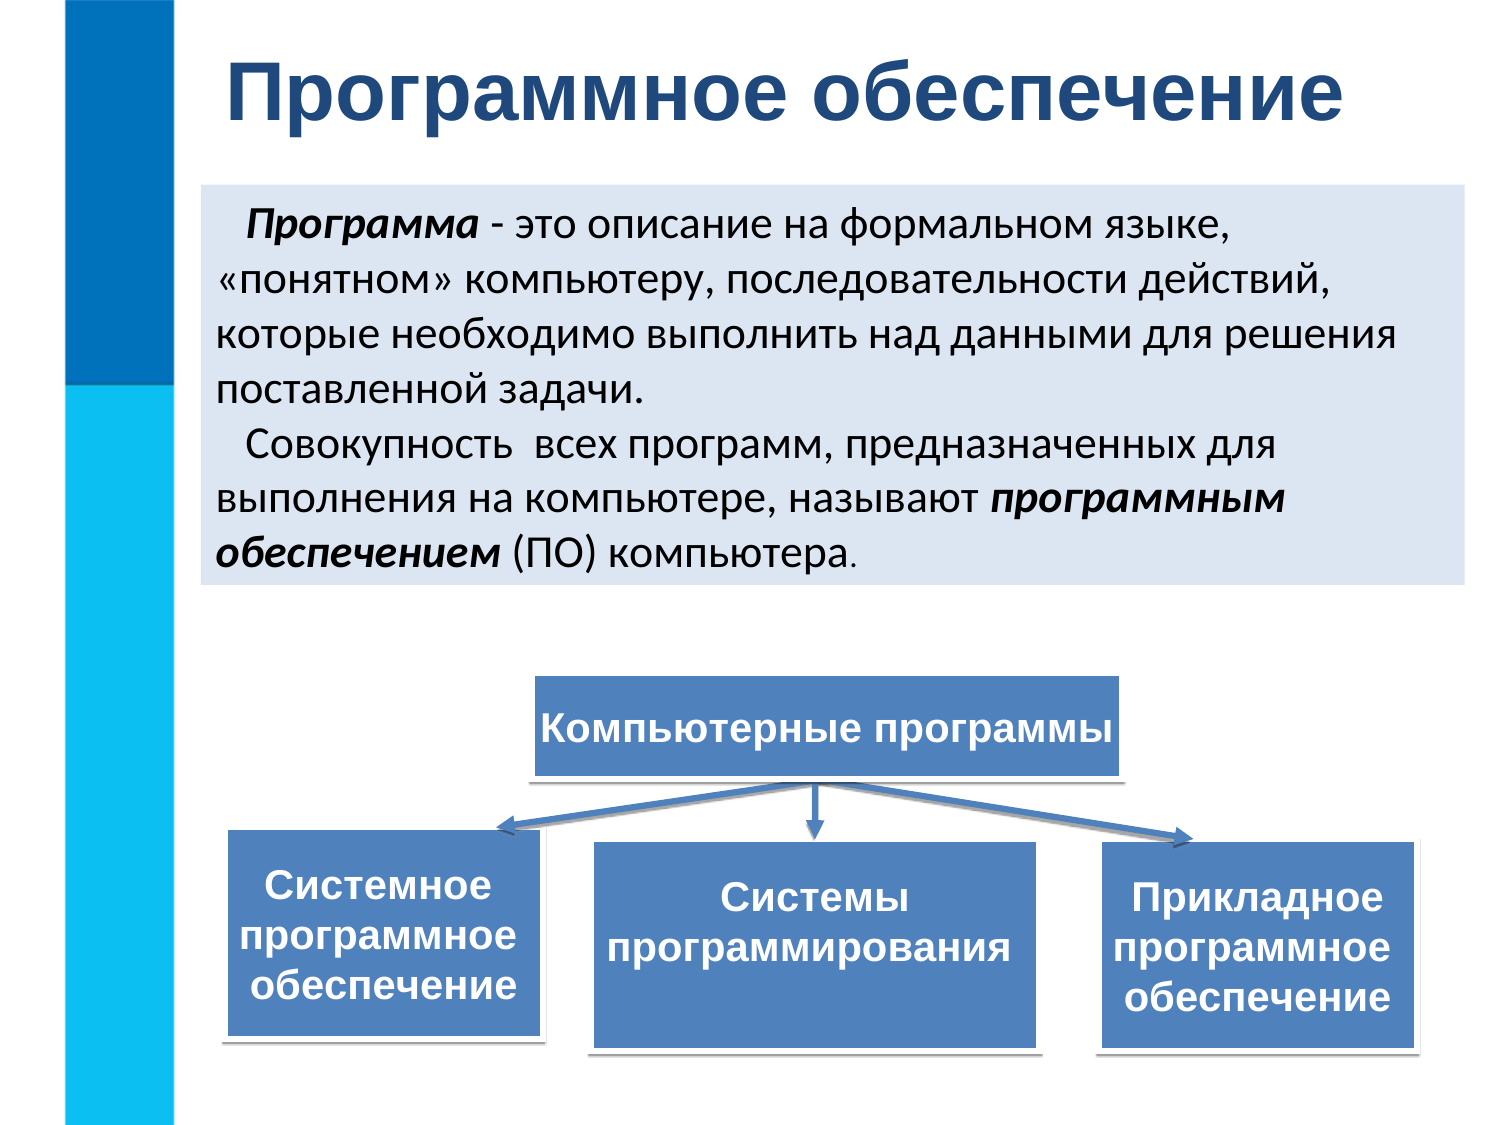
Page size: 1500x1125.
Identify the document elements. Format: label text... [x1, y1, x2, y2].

picture [0, 0, 1500, 1125]
text_box Компьютерные программы [531, 673, 1123, 780]
text_box Программное обеспечение [159, 31, 1412, 161]
text_box Системное программное обеспечение [224, 826, 544, 1040]
text_box Прикладное программное обеспечение [1098, 838, 1418, 1052]
text_box Программа - это описание на формальном языке, «понятном» компьютеру, последовательности действий, которые необходимо выполнить над данными для решения поставленной задачи. Совокупность всех программ, предназначенных для выполнения на компьютере, называют программным обеспечением (ПО) компьютера. [200, 184, 1465, 585]
text_box Системы программирования [590, 838, 1040, 1052]
